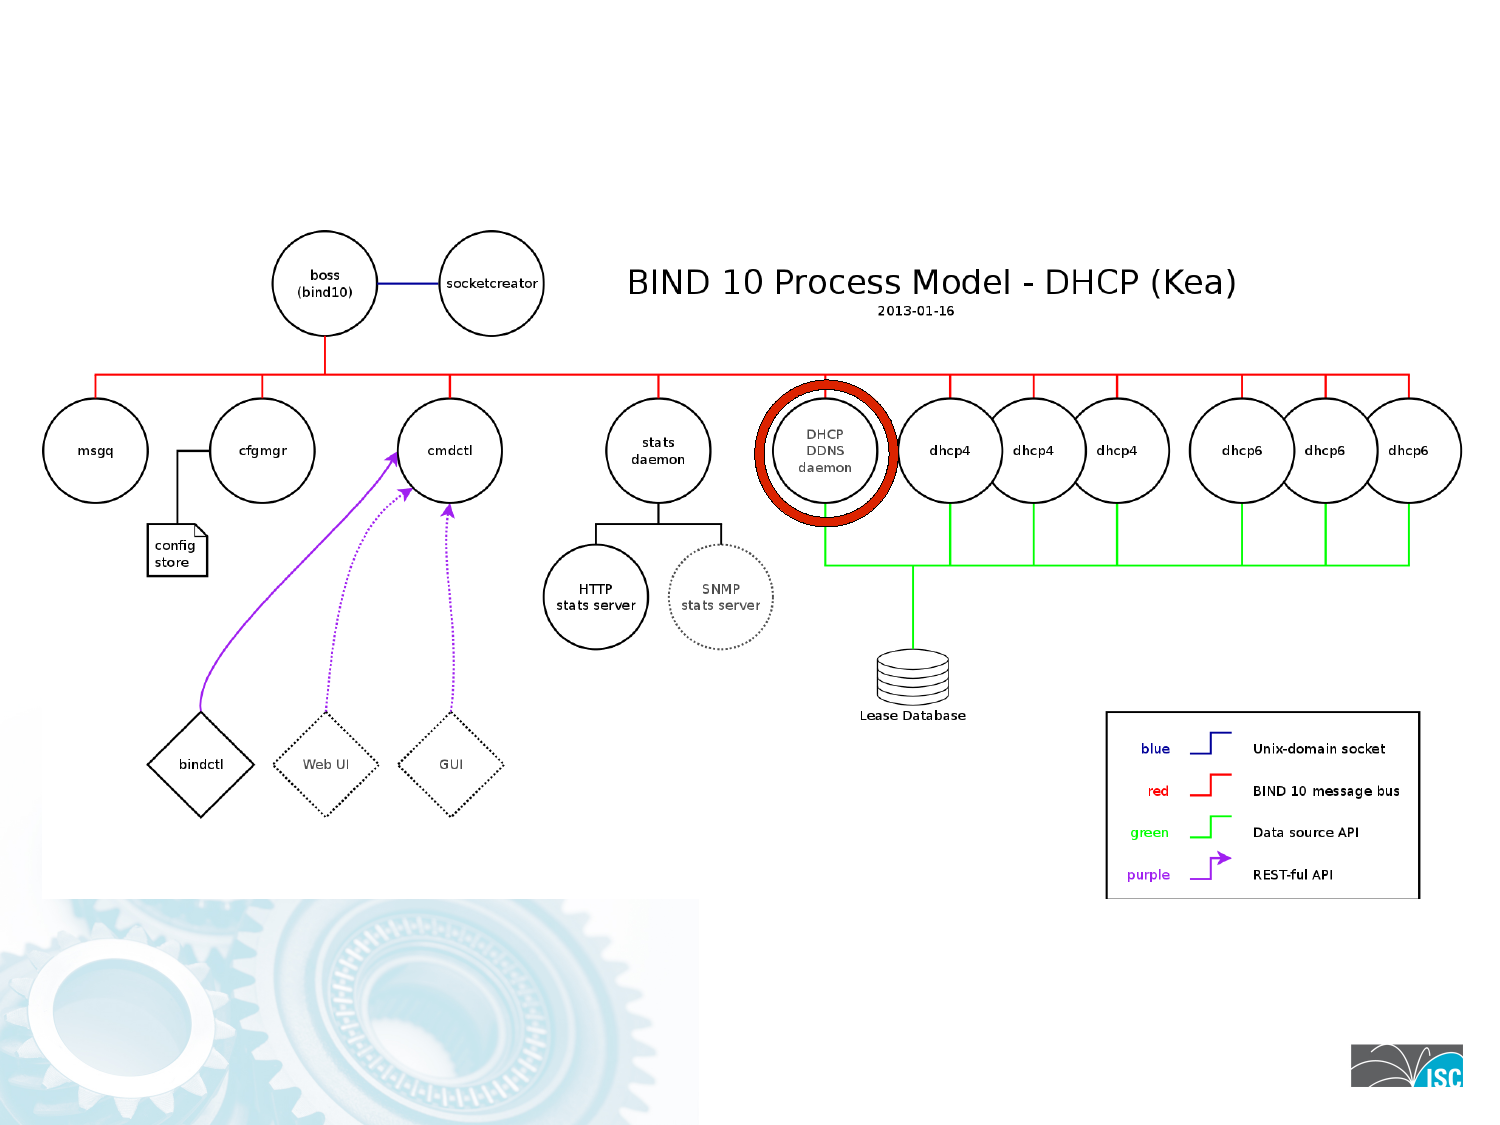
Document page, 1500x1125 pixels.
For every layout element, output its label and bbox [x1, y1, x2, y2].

picture [0, 0, 1500, 1125]
text_box [754, 379, 899, 527]
